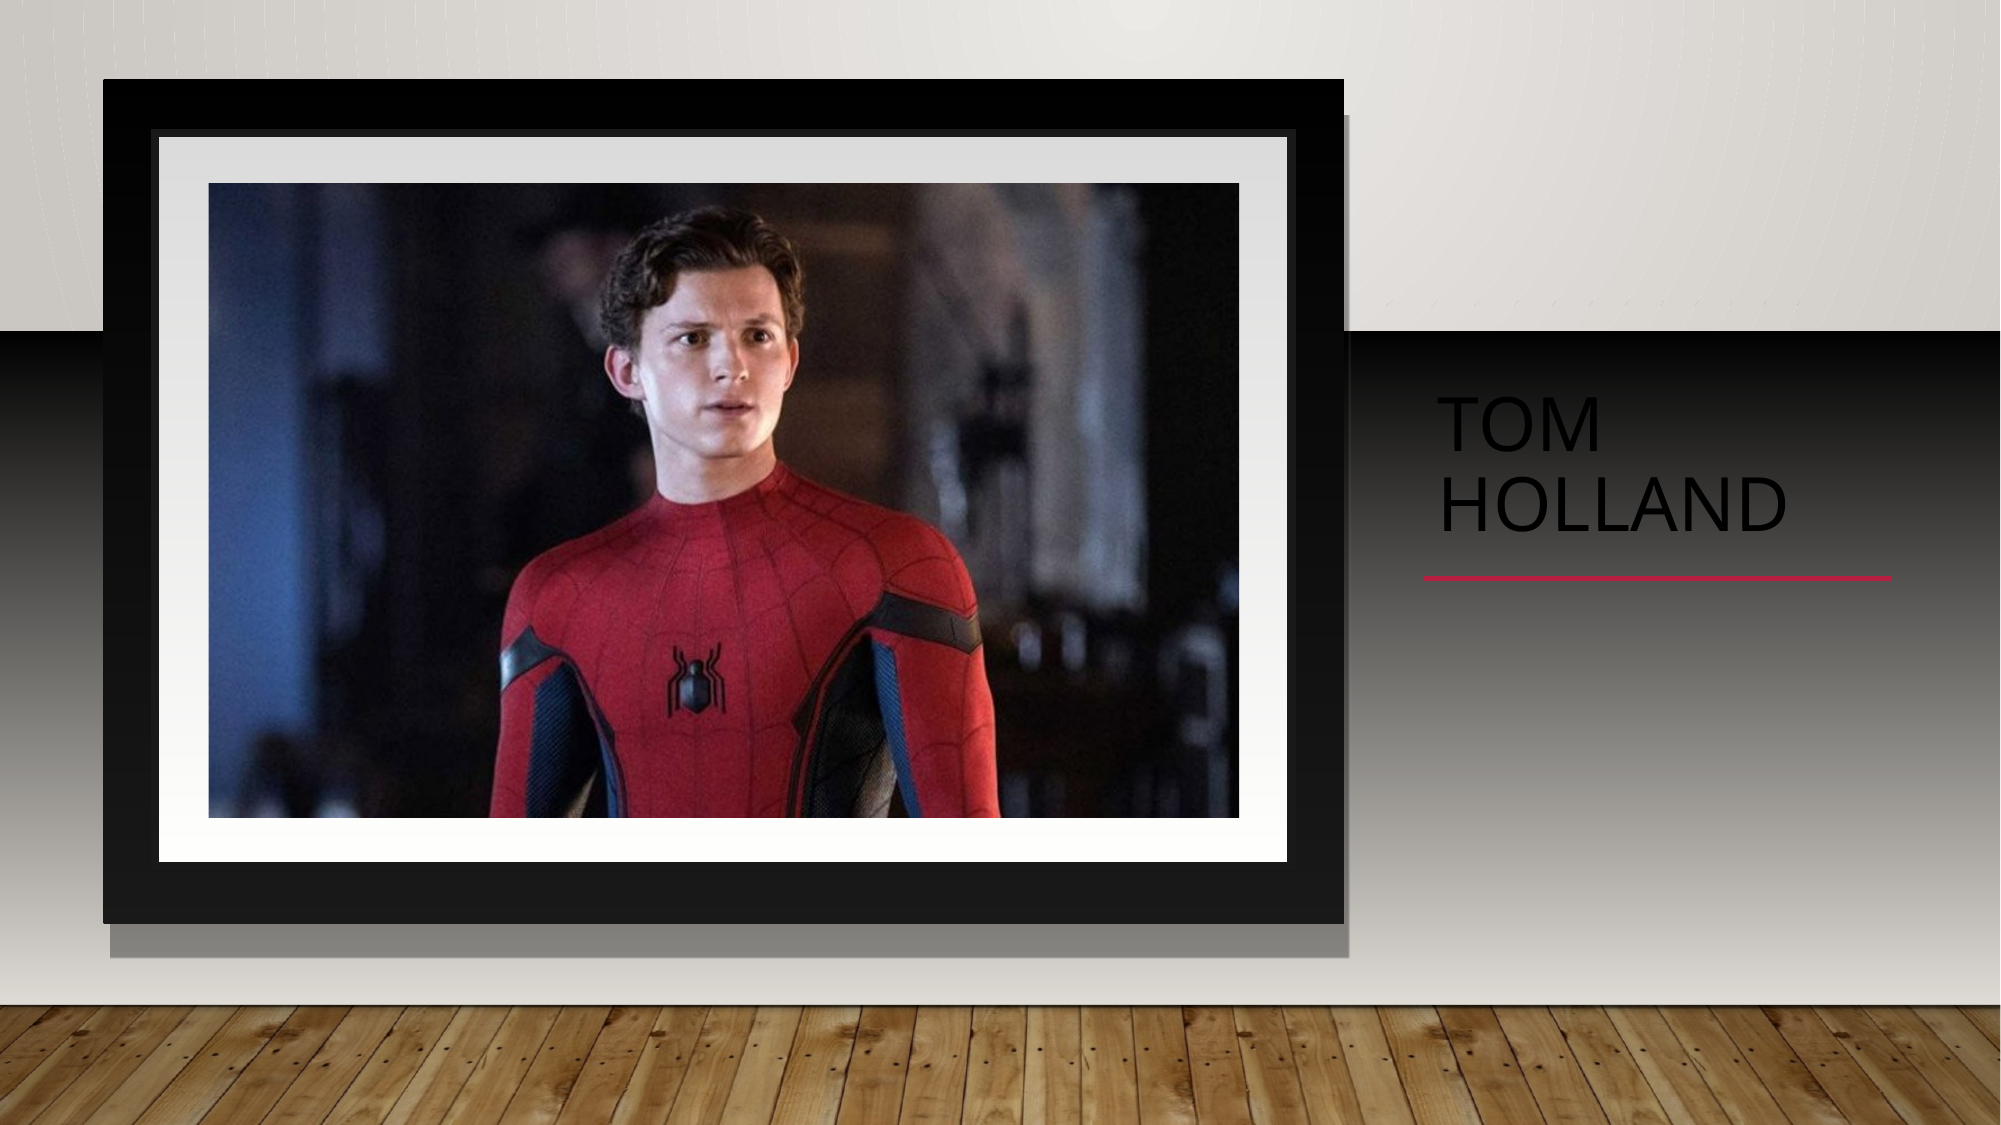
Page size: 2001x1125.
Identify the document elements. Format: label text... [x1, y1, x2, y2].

title TOM HOLLAND [1422, 240, 1892, 549]
text_box [0, 0, 2000, 1005]
picture [0, 1005, 2000, 1125]
picture [208, 183, 1240, 818]
